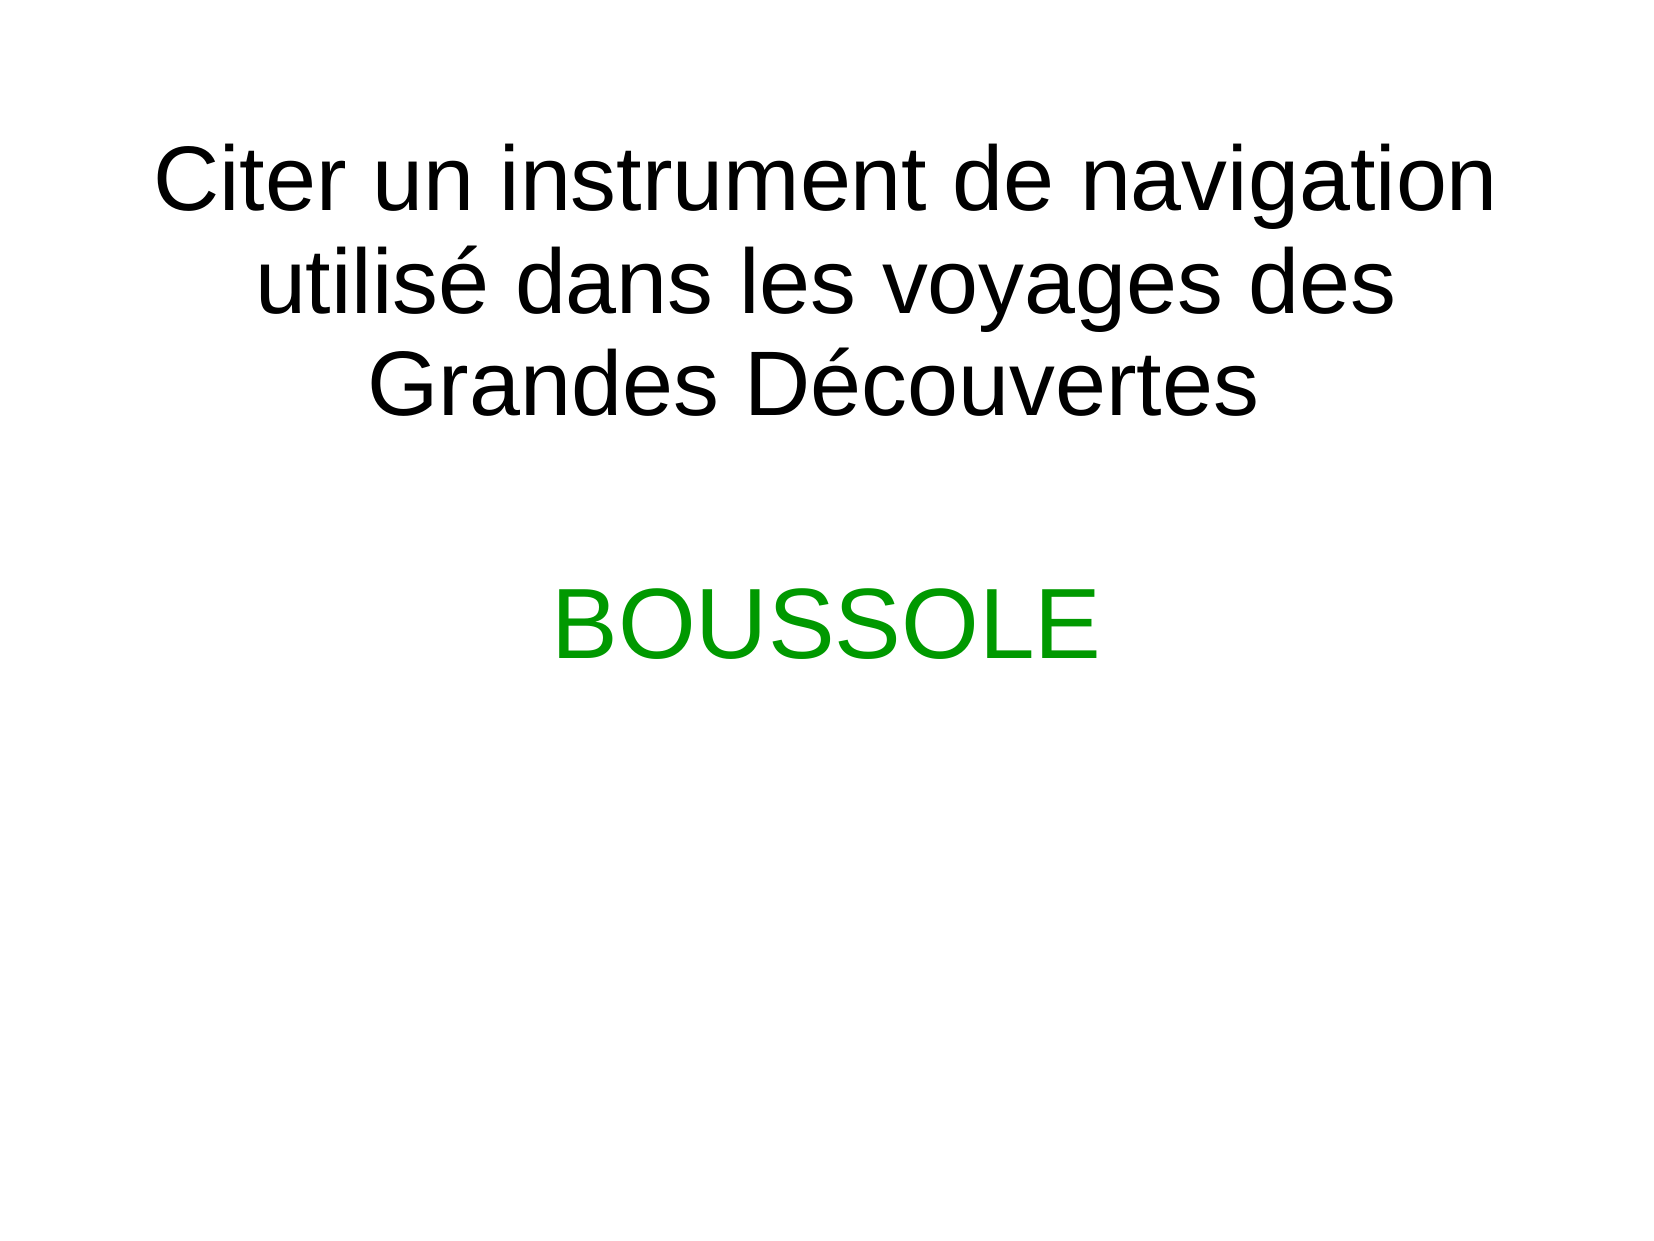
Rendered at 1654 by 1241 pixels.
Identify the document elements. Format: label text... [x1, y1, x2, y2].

text_box BOUSSOLE [59, 561, 1595, 688]
text_box Citer un instrument de navigation utilisé dans les voyages des Grandes Découvertes [59, 120, 1595, 443]
